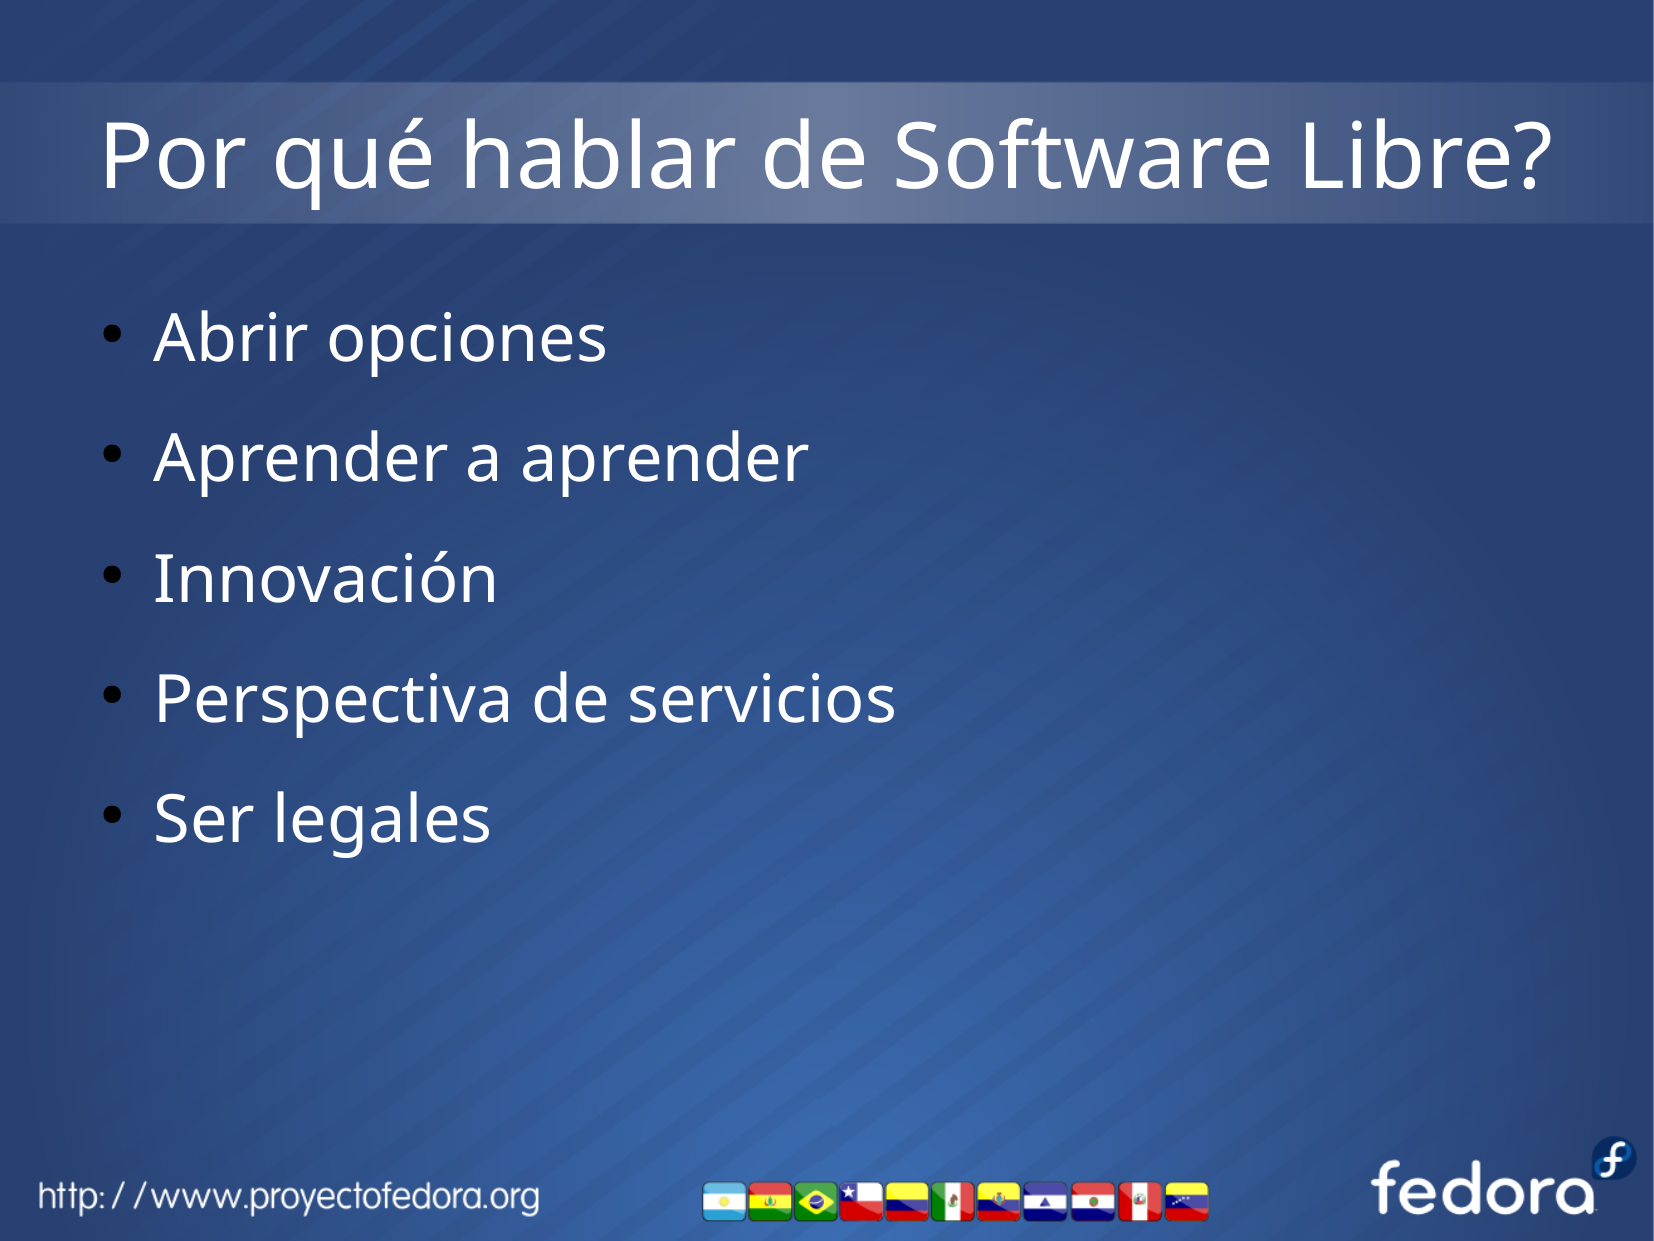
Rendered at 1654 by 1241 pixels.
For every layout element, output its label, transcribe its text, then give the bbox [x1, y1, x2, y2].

picture [0, 0, 1654, 1241]
title Por qué hablar de Software Libre? [82, 49, 1571, 257]
list Abrir opciones Aprender a aprender Innovación Perspectiva de servicios Ser legales [82, 290, 1571, 1094]
